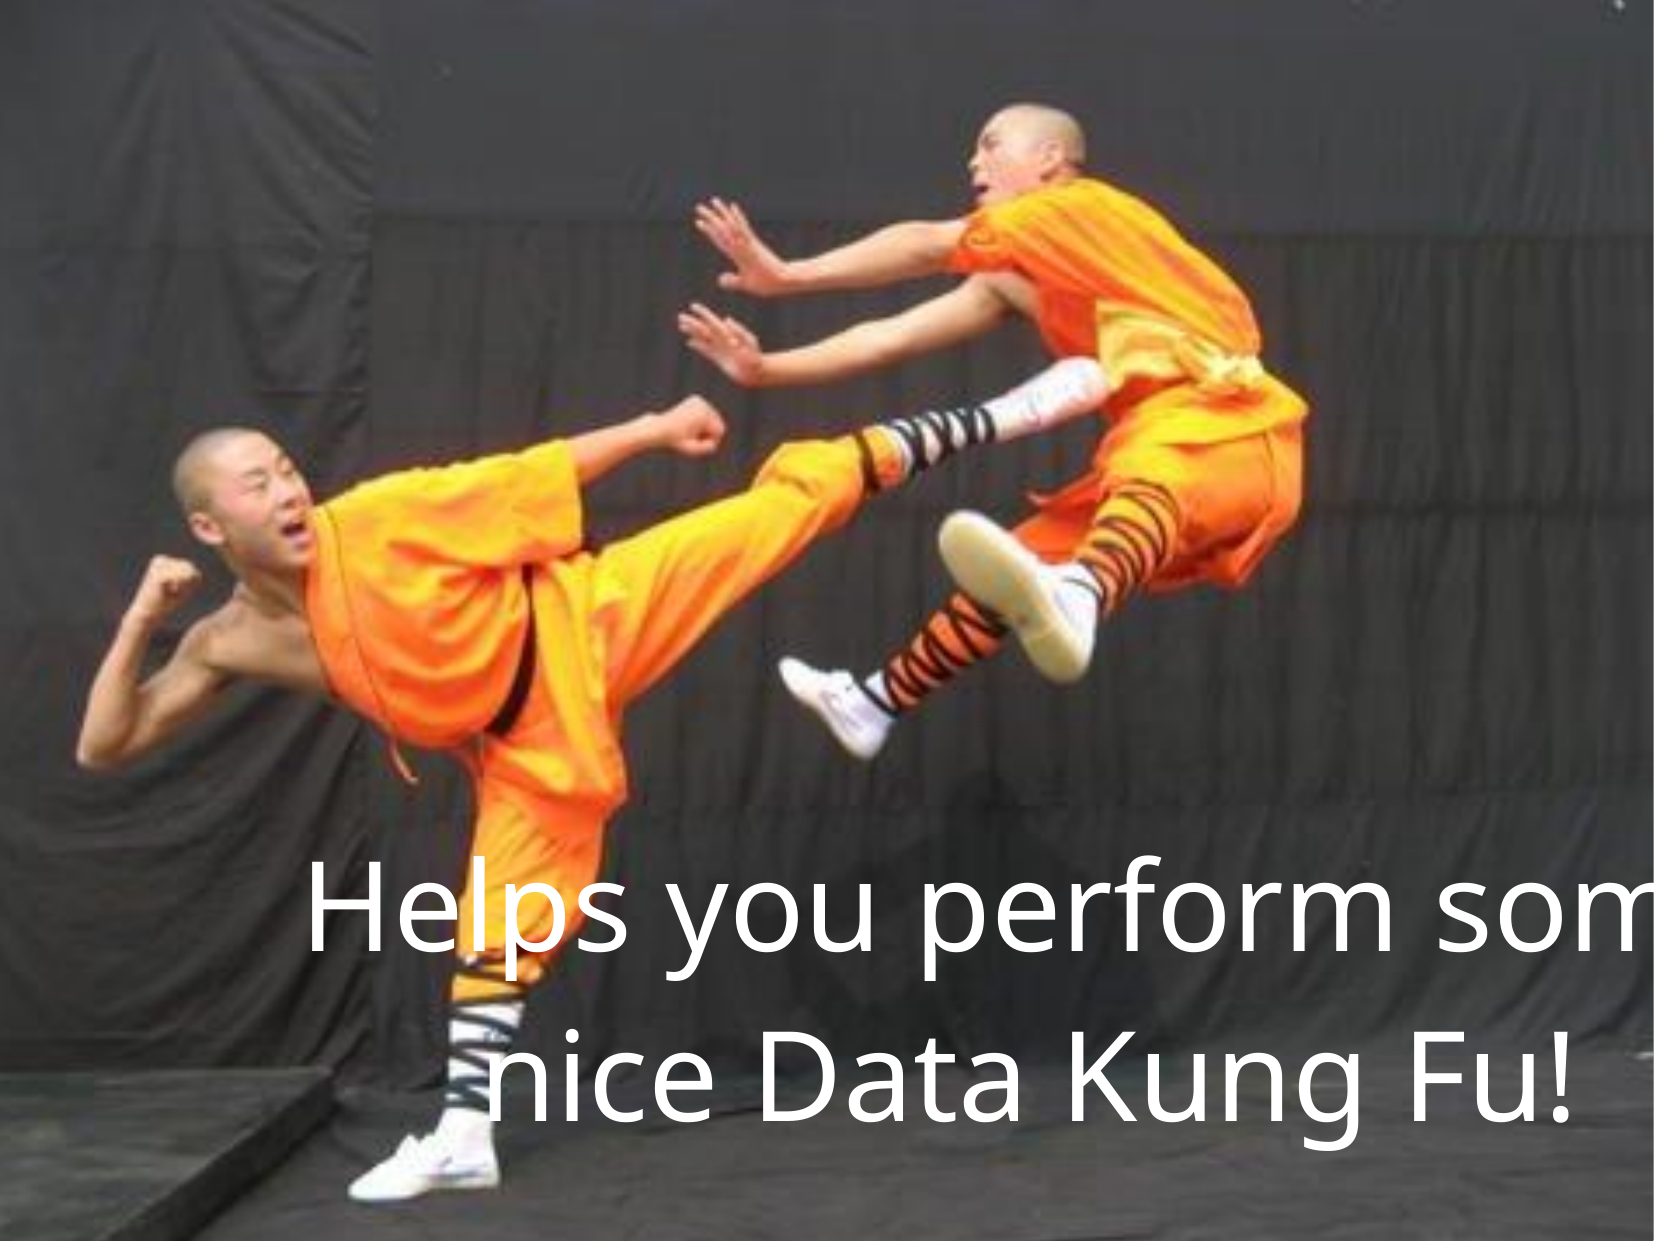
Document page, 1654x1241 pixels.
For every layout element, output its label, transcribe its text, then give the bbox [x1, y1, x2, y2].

picture [0, 0, 1654, 1241]
title Helps you perform some nice Data Kung Fu! [285, 835, 1654, 1141]
